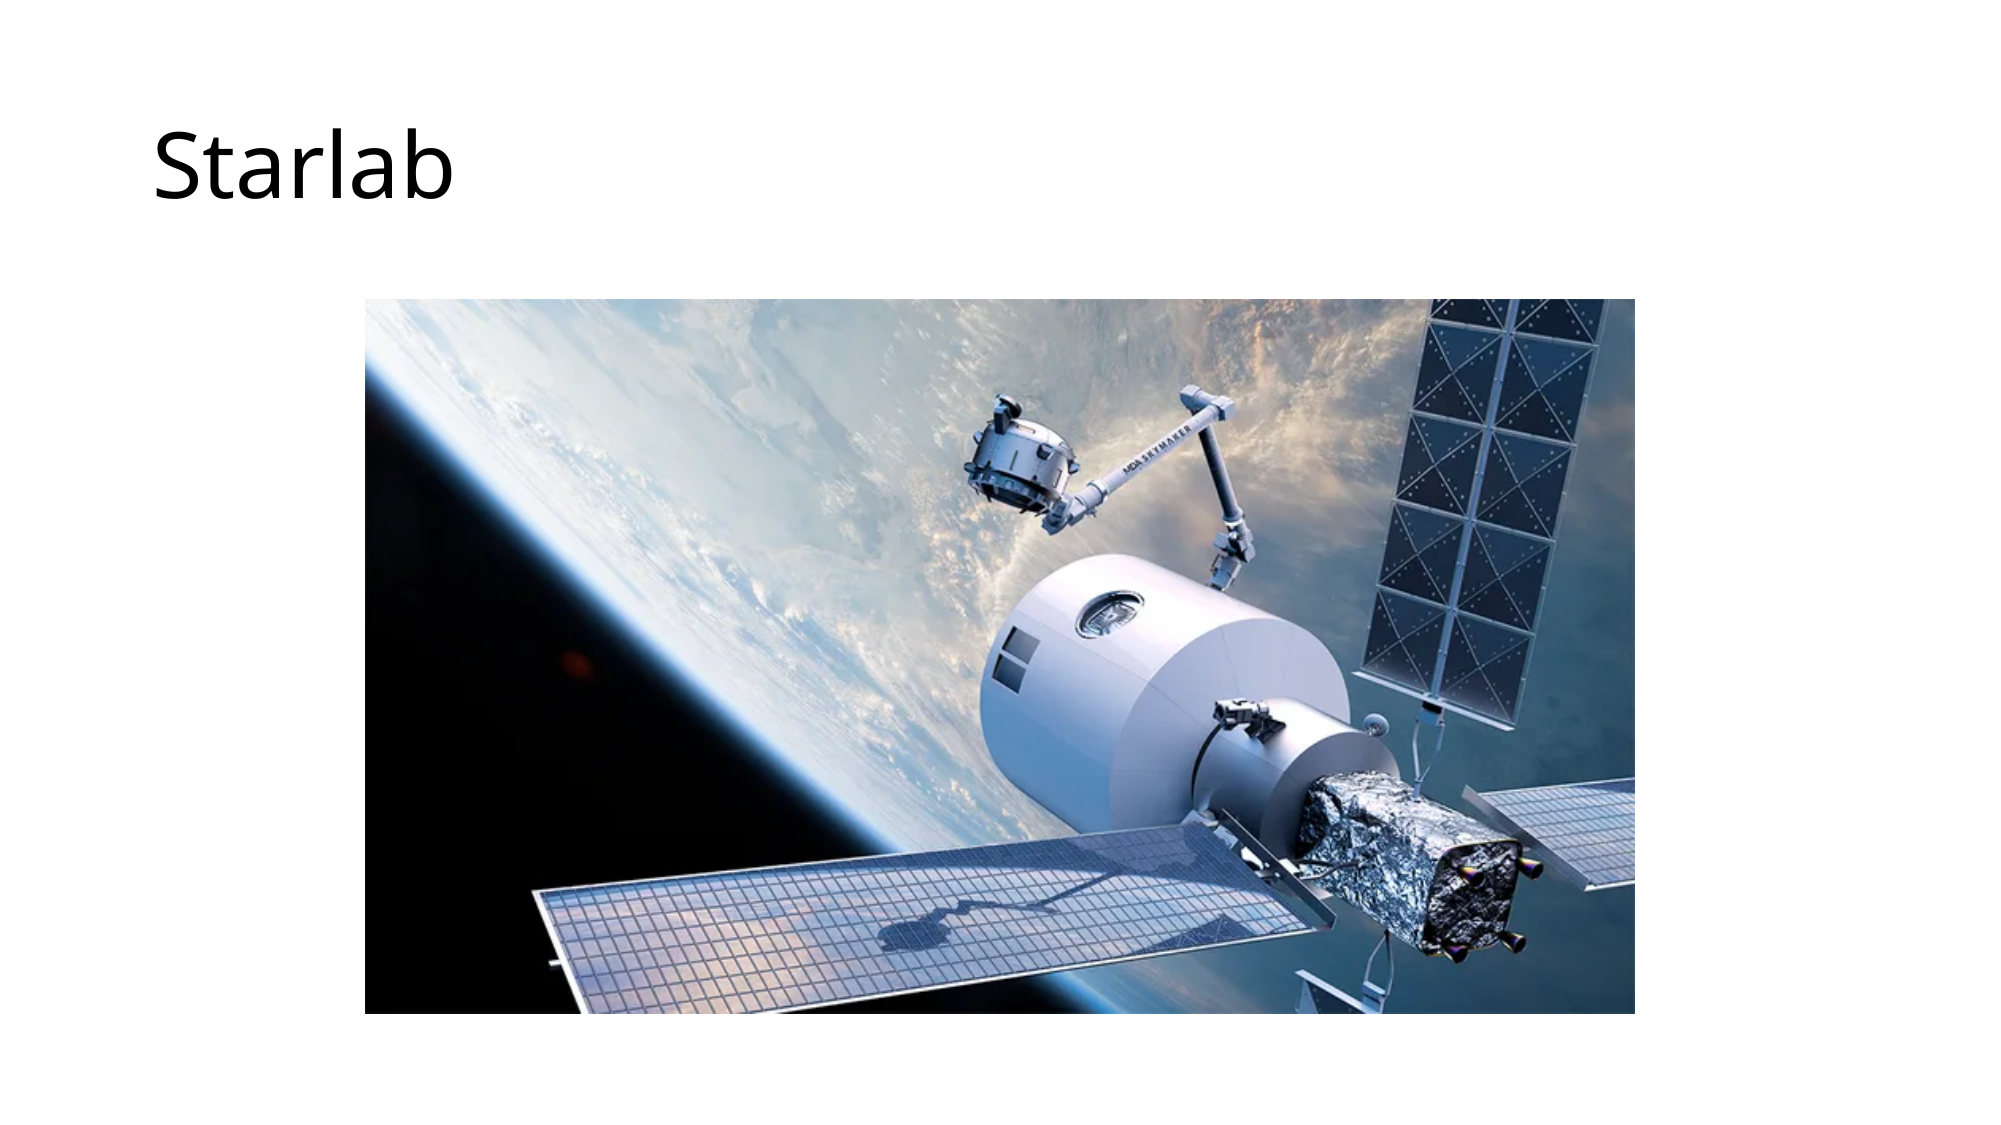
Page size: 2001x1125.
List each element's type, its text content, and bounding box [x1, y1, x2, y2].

picture [365, 299, 1635, 1014]
title Starlab [137, 59, 1863, 278]
